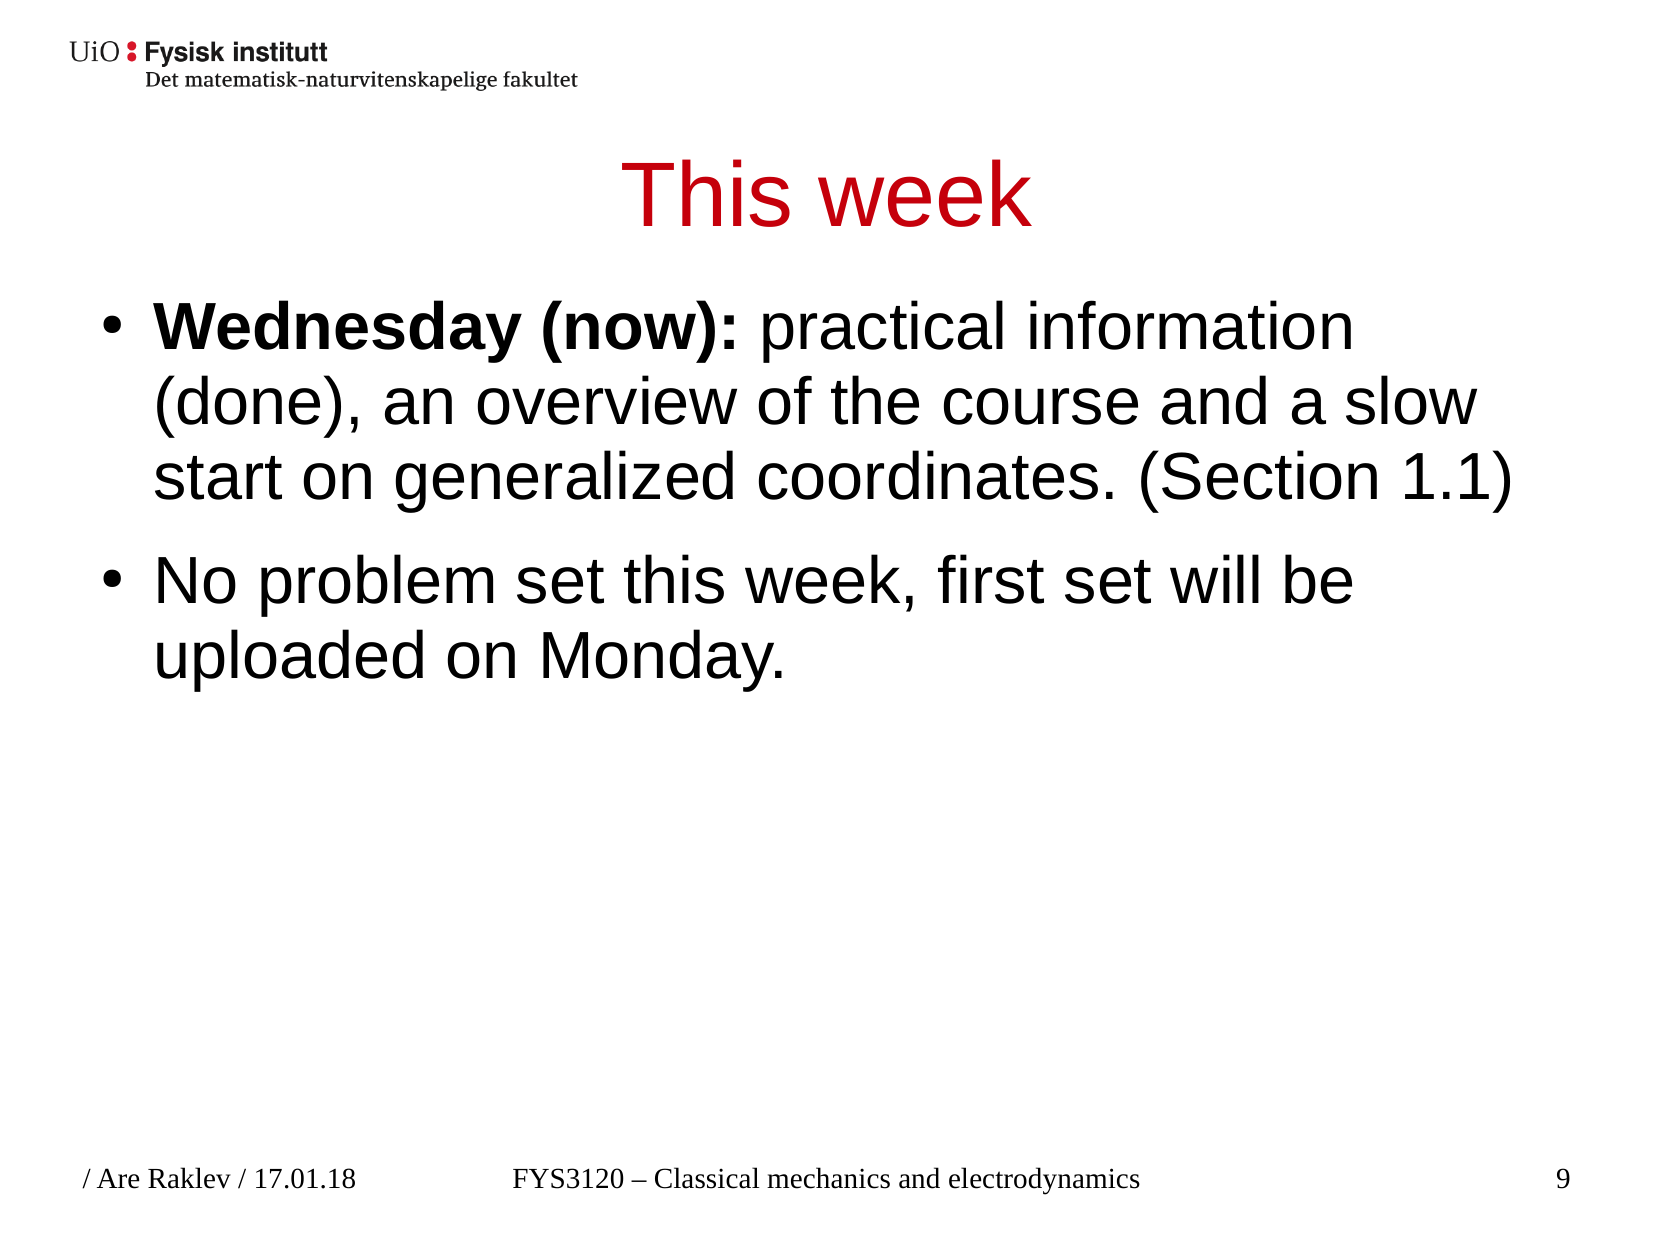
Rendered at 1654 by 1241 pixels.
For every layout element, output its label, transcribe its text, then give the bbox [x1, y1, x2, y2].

title This week [82, 90, 1571, 298]
picture [68, 37, 581, 93]
list Wednesday (now): practical information (done), an overview of the course and a slow start on generalized coordinates. (Section 1.1) No problem set this week, first set will be uploaded on Monday. [82, 289, 1538, 1096]
